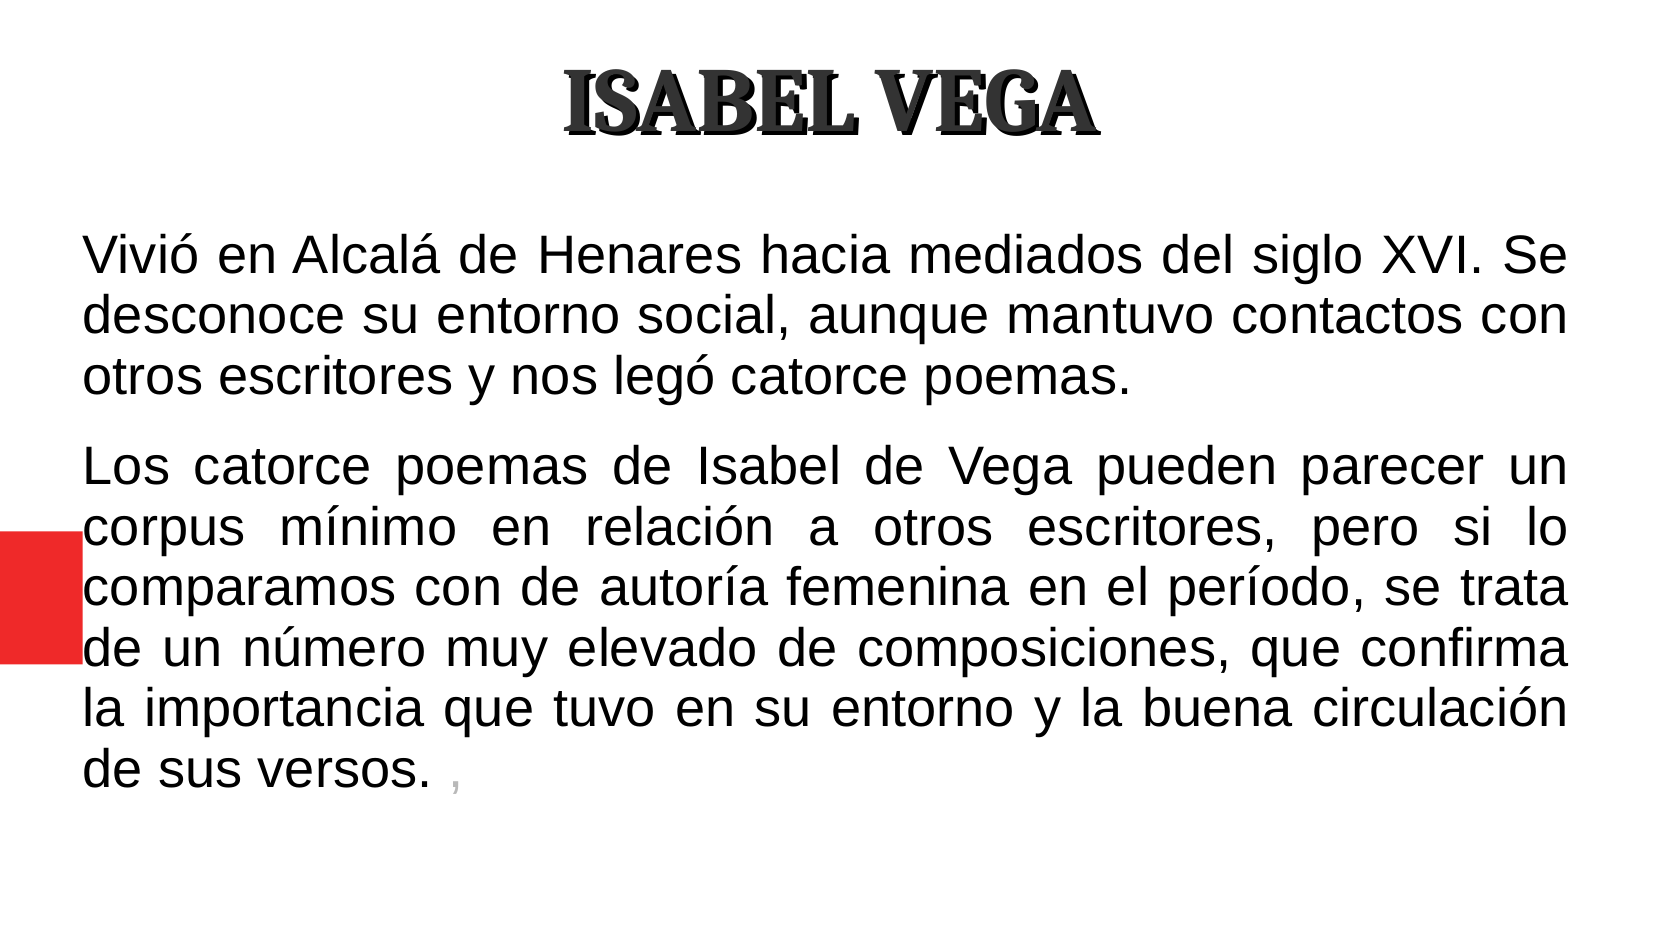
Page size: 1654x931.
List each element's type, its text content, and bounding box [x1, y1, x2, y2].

title ISABEL VEGA [35, 31, 1524, 172]
list Vivió en Alcalá de Henares hacia mediados del siglo XVI. Se desconoce su entorno social, aunque mantuvo contactos con otros escritores y nos legó catorce poemas. Los catorce poemas de Isabel de Vega pueden parecer un corpus mínimo en relación a otros escritores, pero si lo comparamos con de autoría femenina en el período, se trata de un número muy elevado de composiciones, que confirma la importancia que tuvo en su entorno y la buena circulación de sus versos. , [82, 224, 1571, 851]
